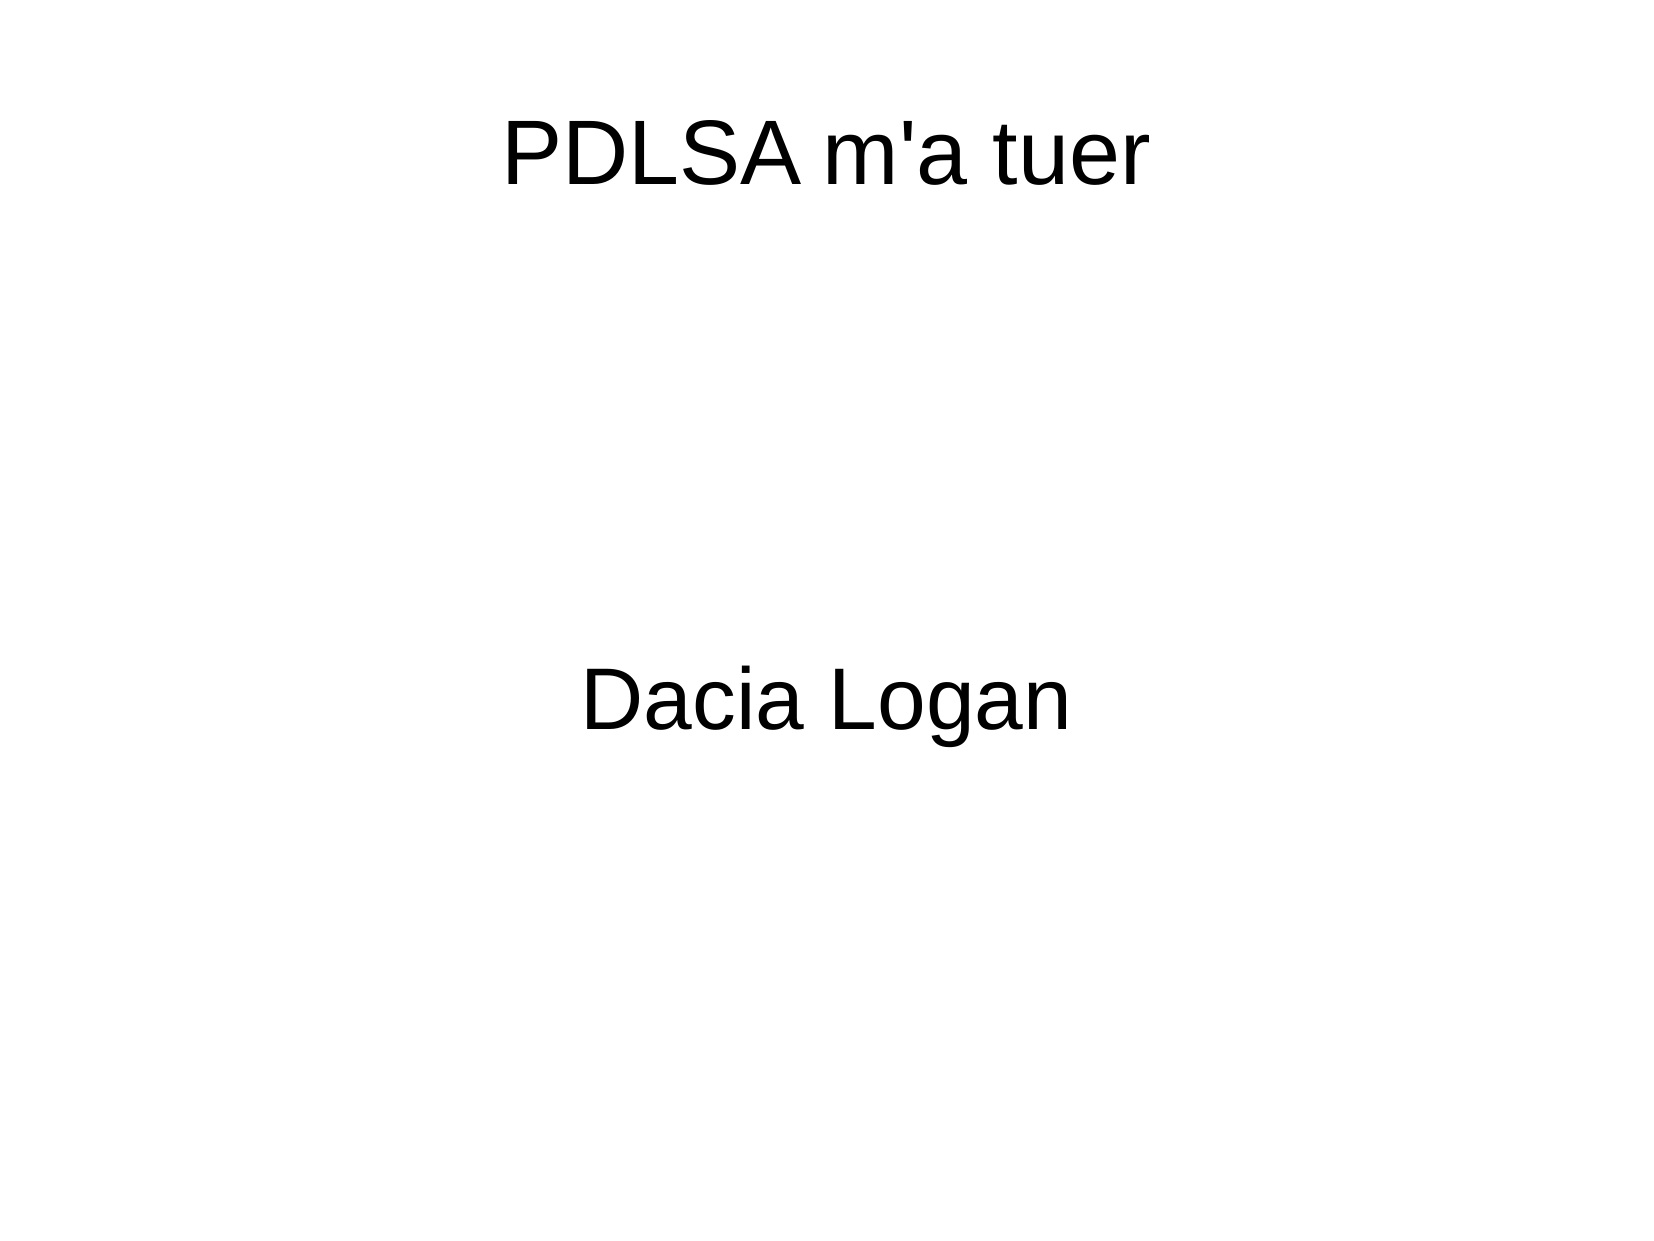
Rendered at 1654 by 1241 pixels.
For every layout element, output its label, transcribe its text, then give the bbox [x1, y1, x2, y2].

subtitle Dacia Logan [82, 297, 1571, 1102]
title PDLSA m'a tuer [82, 56, 1571, 250]
